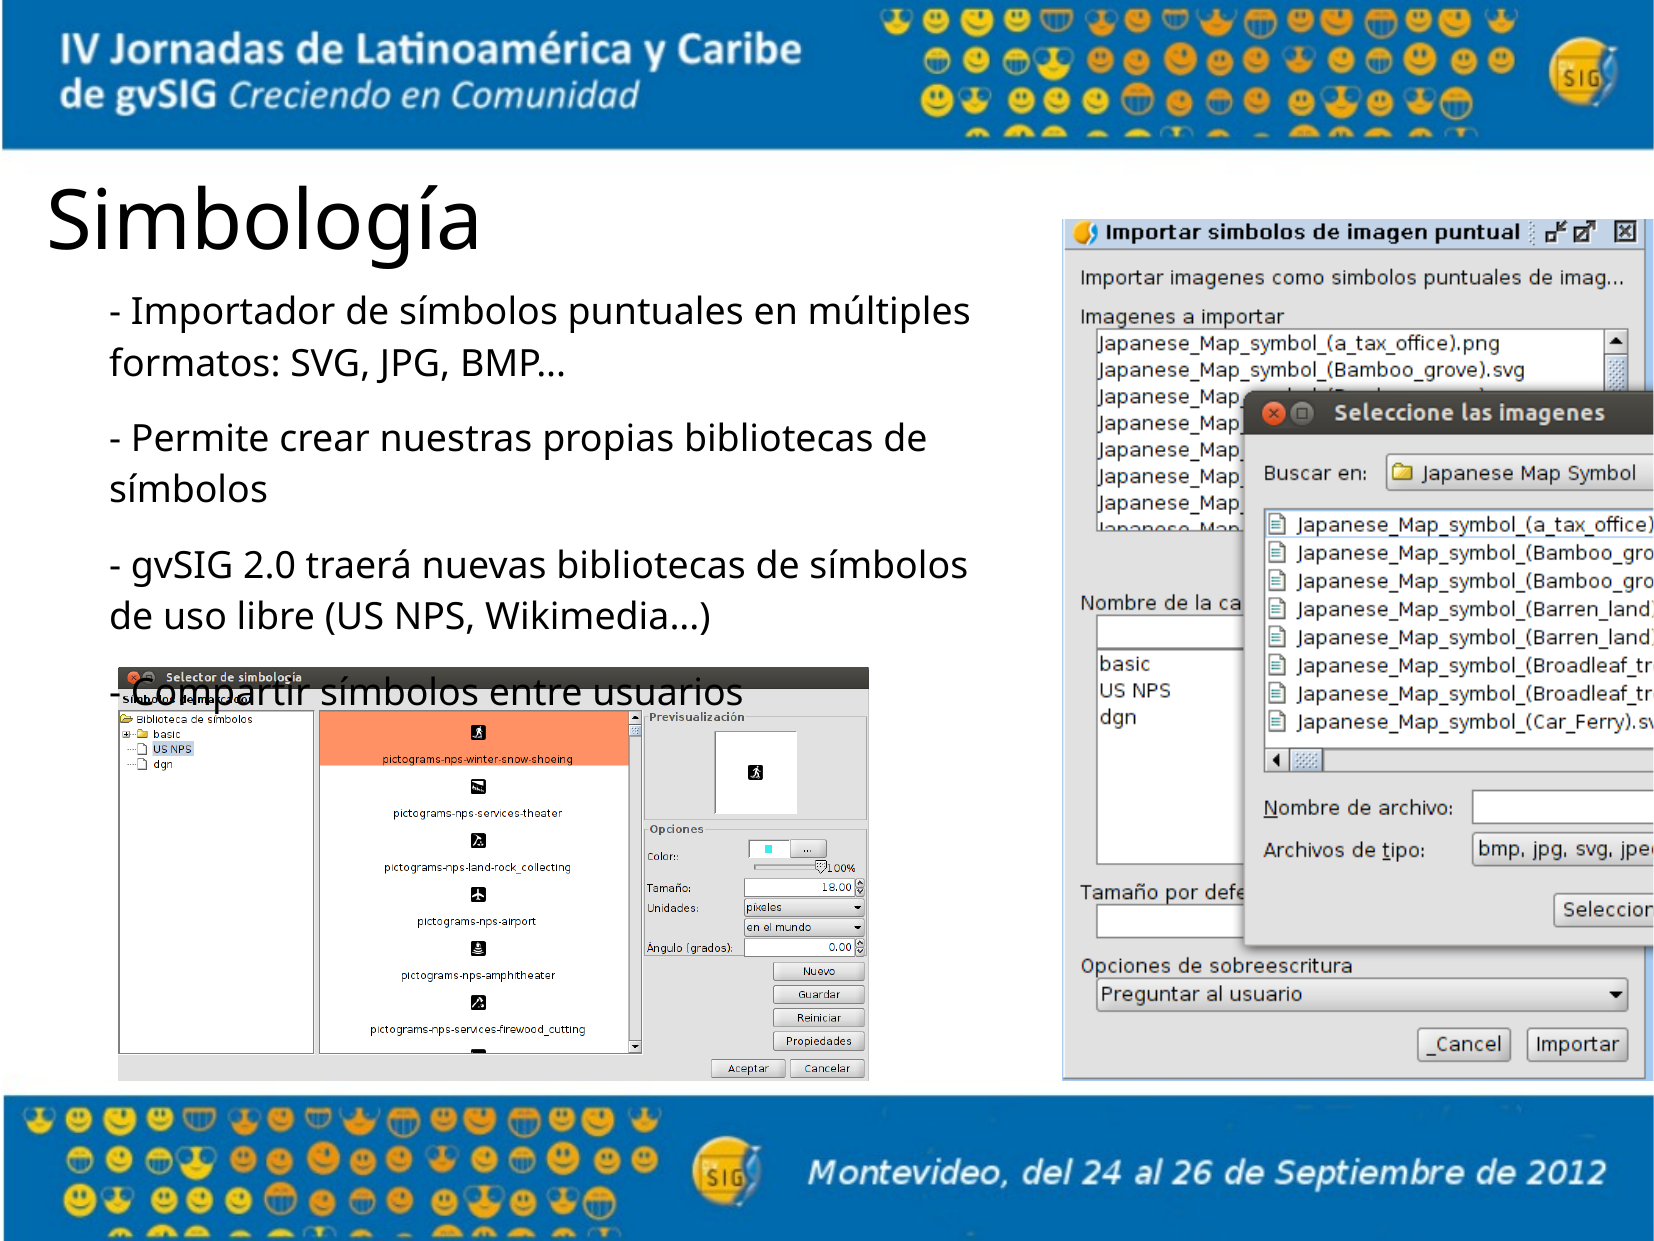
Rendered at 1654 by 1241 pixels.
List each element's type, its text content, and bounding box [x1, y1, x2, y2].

title Simbología [46, 170, 1534, 264]
text_box - Importador de símbolos puntuales en múltiples formatos: SVG, JPG, BMP... - Permite crear nuestras propias bibliotecas de símbolos - gvSIG 2.0 traerá nuevas bibliotecas de símbolos de uso libre (US NPS, Wikimedia...) - Compartir símbolos entre usuarios [94, 277, 1004, 662]
picture [1, 0, 1654, 1241]
